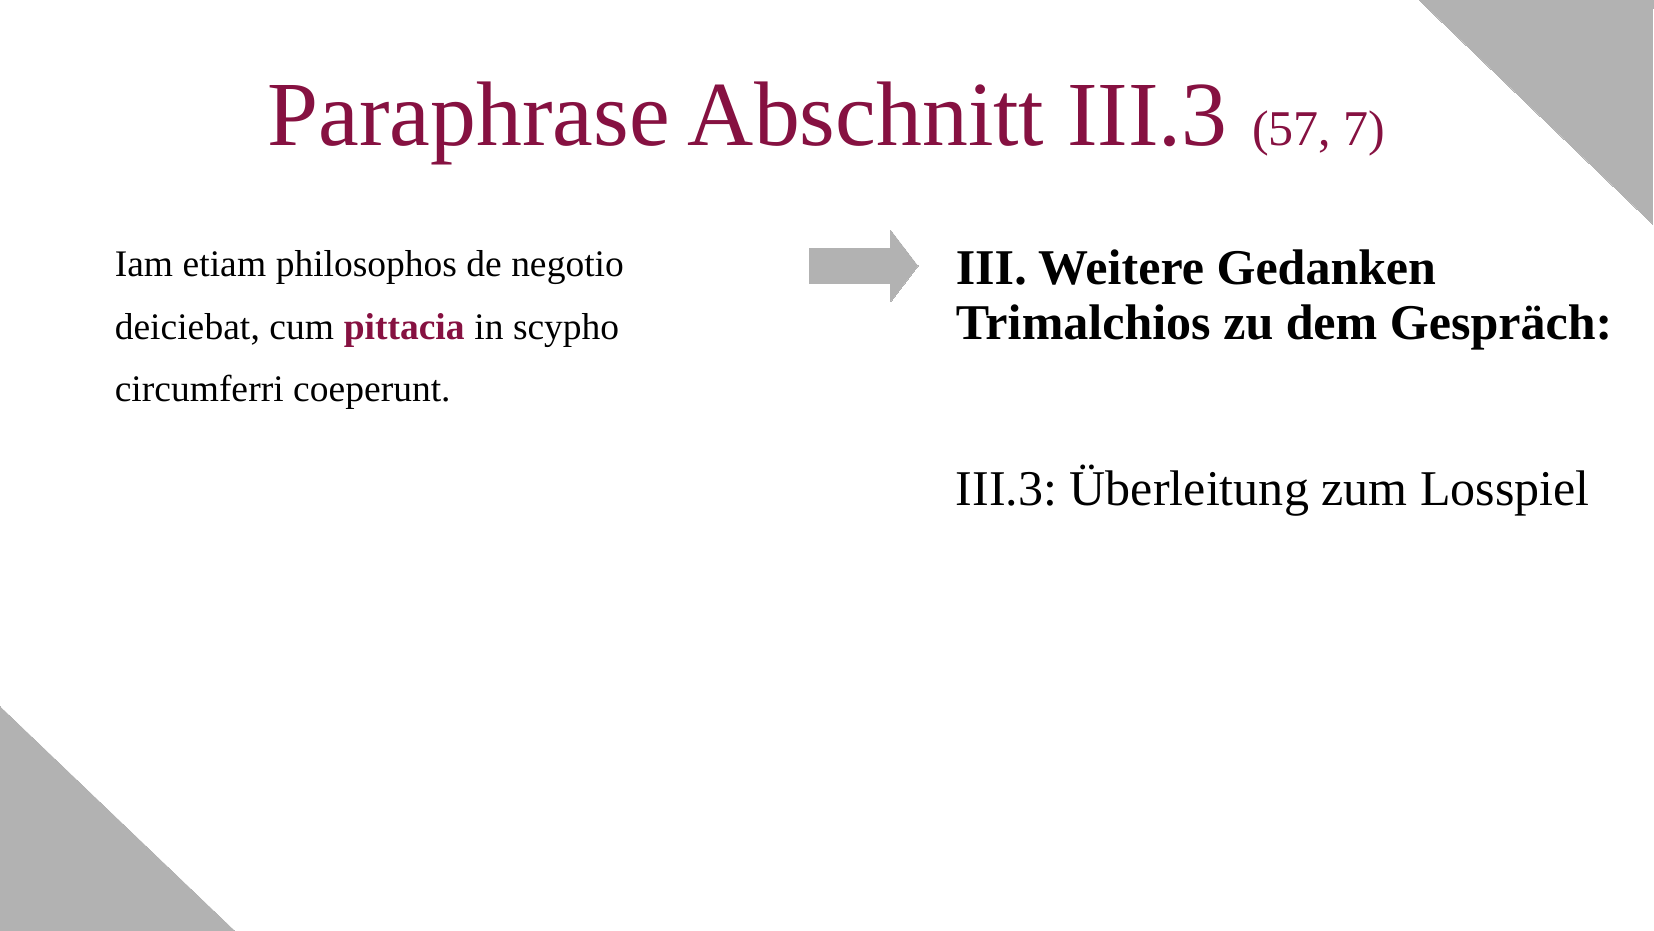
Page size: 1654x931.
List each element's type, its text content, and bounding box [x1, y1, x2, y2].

text_box III. Weitere Gedanken Trimalchios zu dem Gespräch: III.3: Überleitung zum Losspiel [941, 232, 1635, 792]
text_box [809, 230, 919, 302]
text_box Iam etiam philosophos de negotio deiciebat, cum pittacia in scypho circumferri coeperunt. [100, 215, 773, 853]
text_box [0, 706, 235, 931]
text_box [1419, 0, 1654, 225]
title Paraphrase Abschnitt III.3 (57, 7) [82, 37, 1571, 193]
